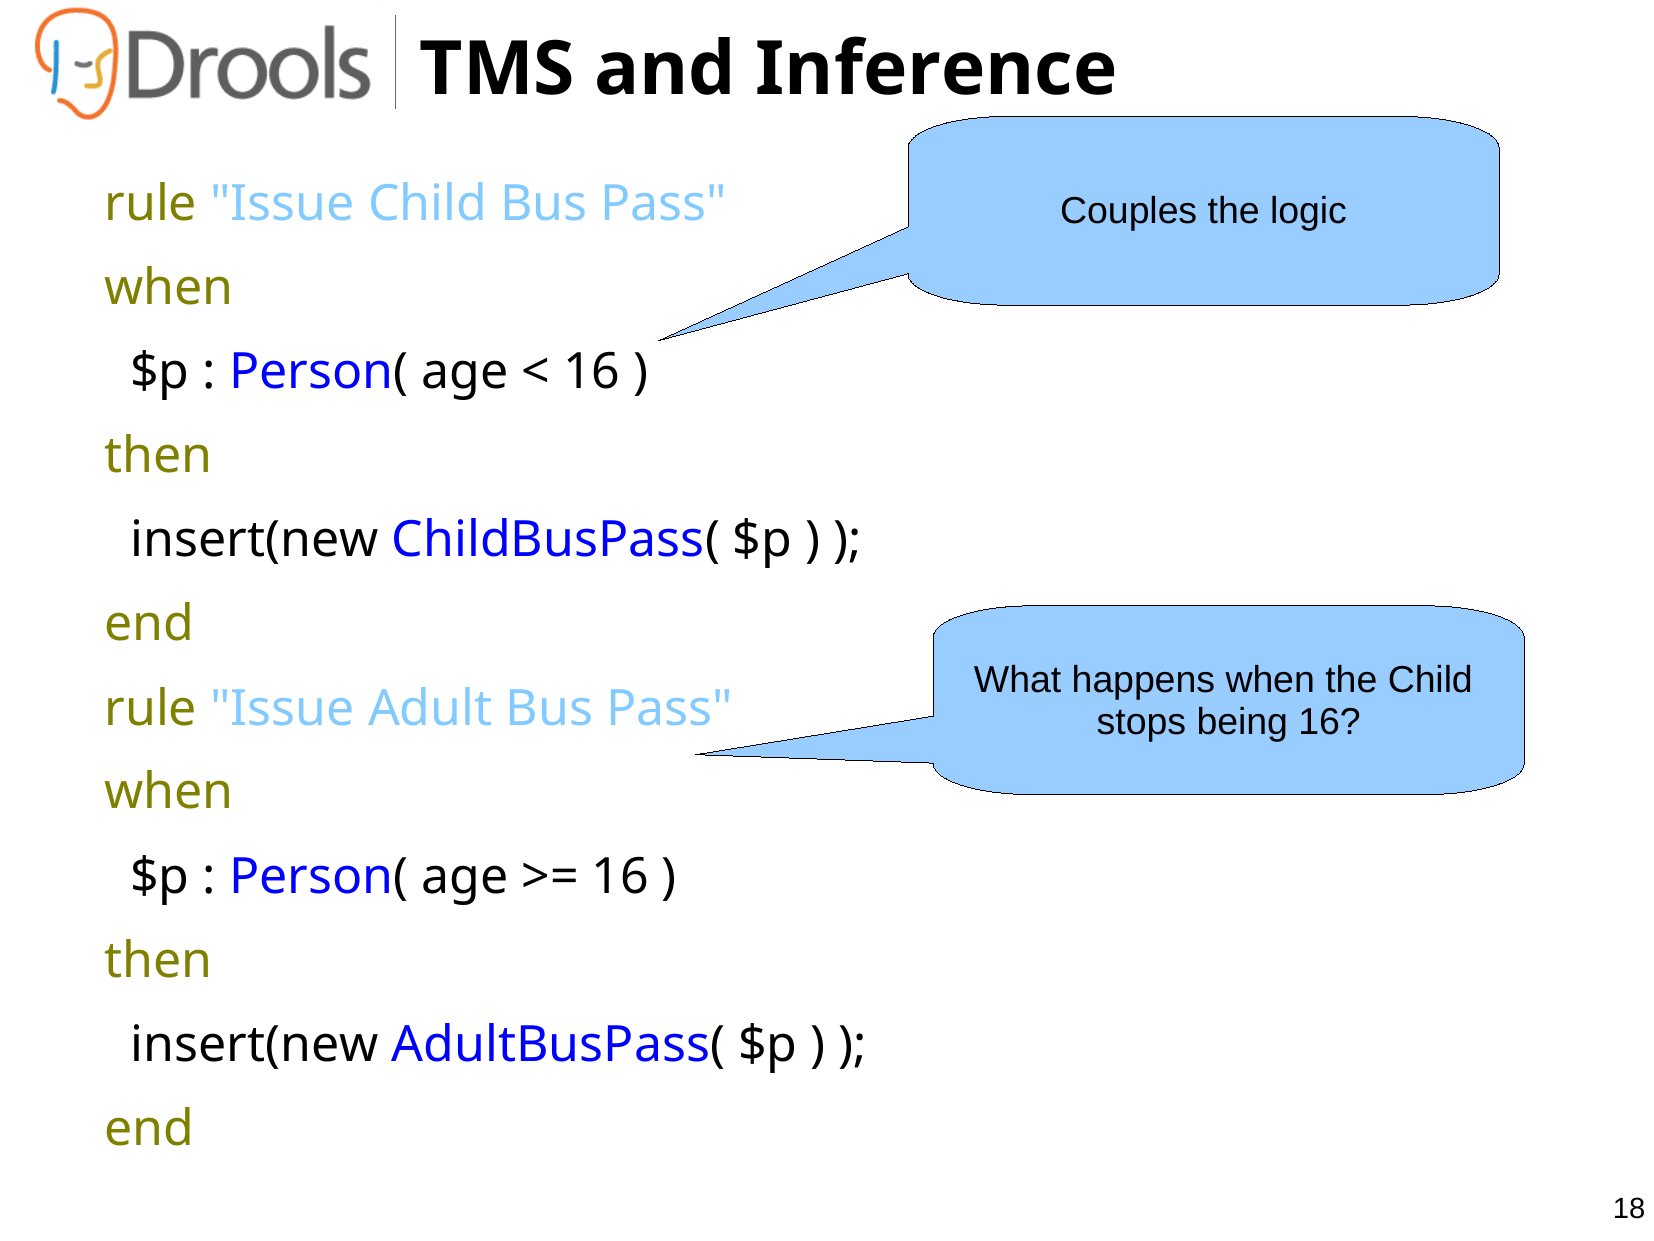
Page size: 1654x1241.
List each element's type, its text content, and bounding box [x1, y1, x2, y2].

text_box What happens when the Child stops being 16? [695, 605, 1525, 795]
picture [29, 0, 384, 126]
text_box Couples the logic [658, 116, 1500, 341]
list rule "Issue Child Bus Pass" when $p : Person( age < 16 ) then insert(new ChildBusPass( $p ) ); end rule "Issue Adult Bus Pass" when $p : Person( age >= 16 ) then insert(new AdultBusPass( $p ) ); end [104, 166, 1517, 1010]
title TMS and Inference [419, 12, 1630, 118]
